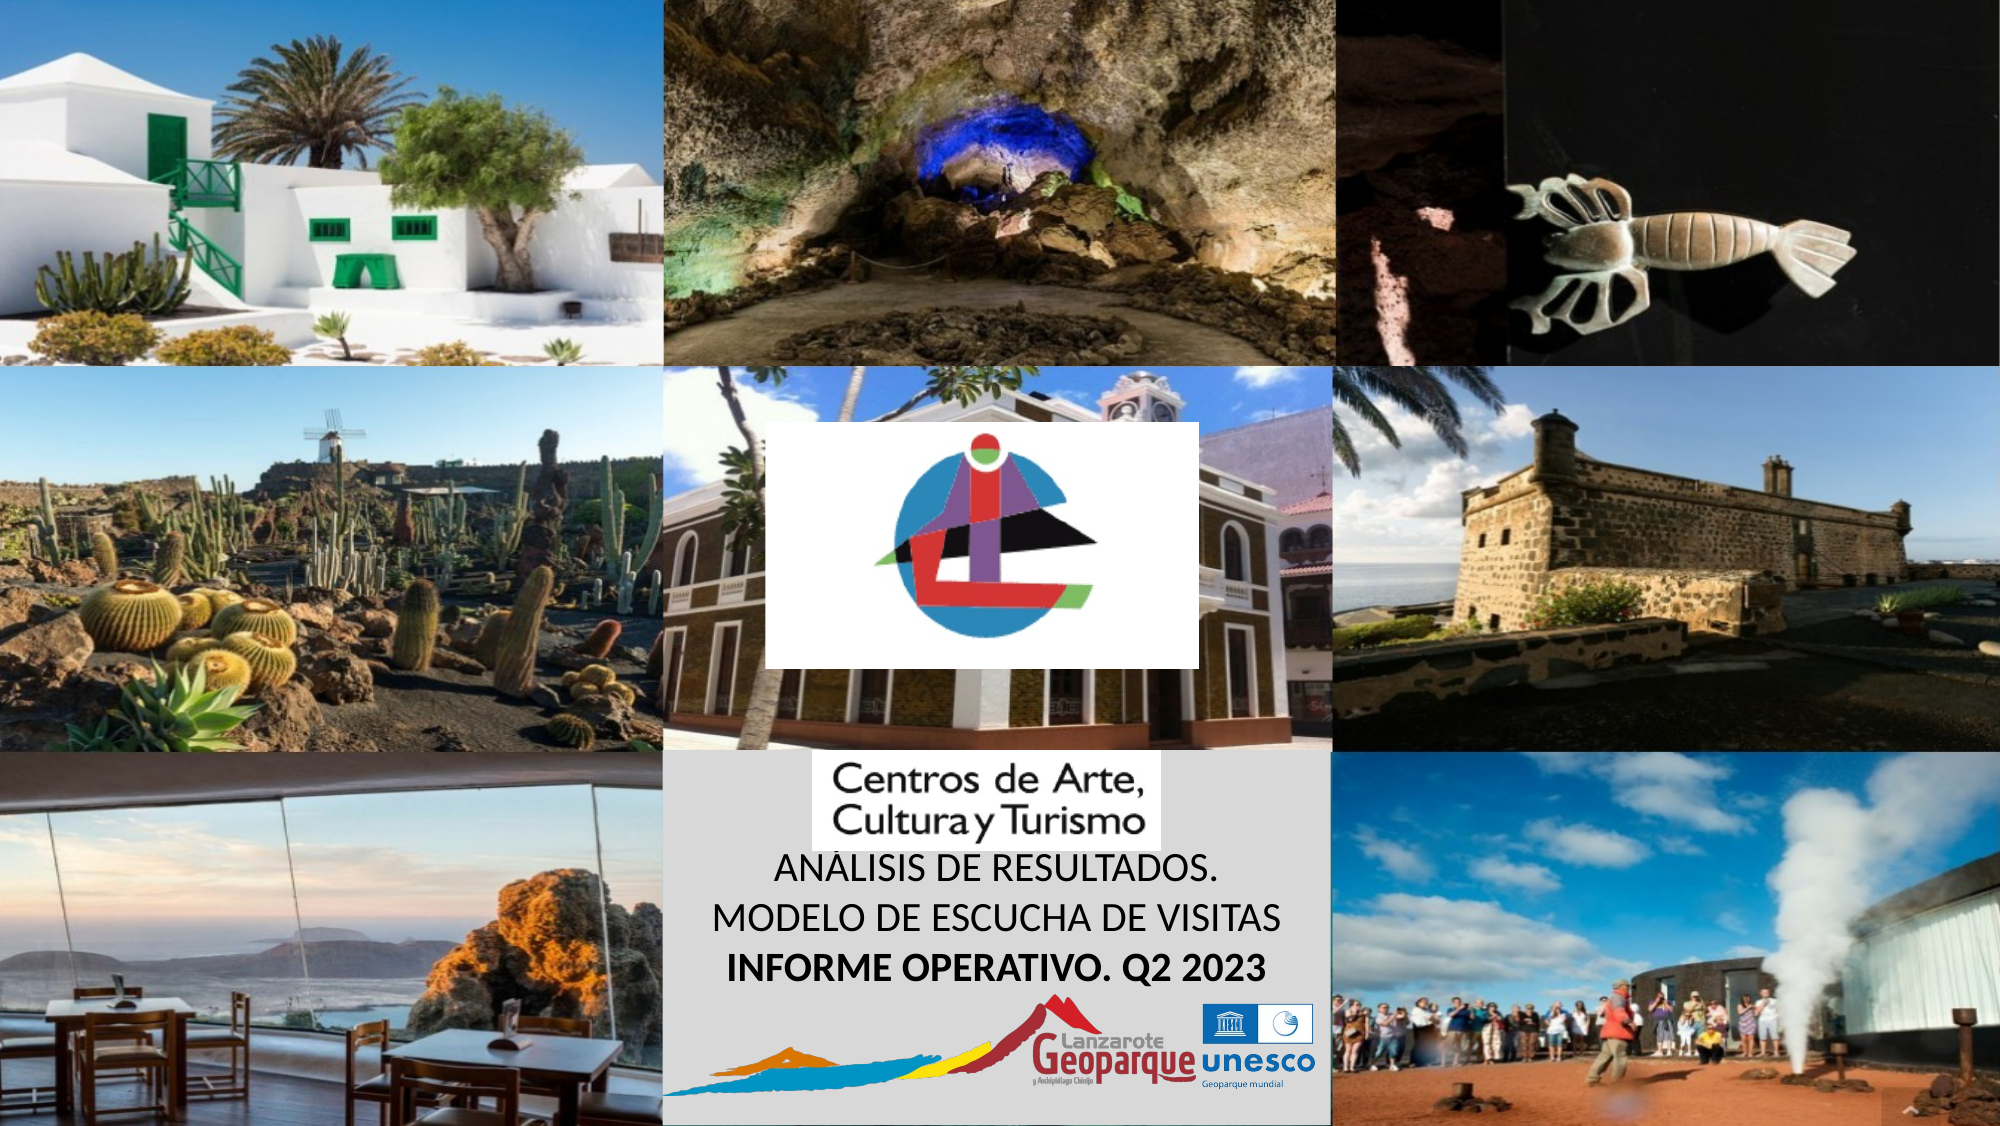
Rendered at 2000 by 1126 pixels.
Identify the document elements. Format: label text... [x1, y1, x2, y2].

picture [1331, 834, 1337, 845]
picture [0, 0, 2000, 1126]
text_box Análisis de Resultados. Modelo de Escucha de Visitas Informe Operativo. Q2 2023 [662, 750, 1331, 1126]
